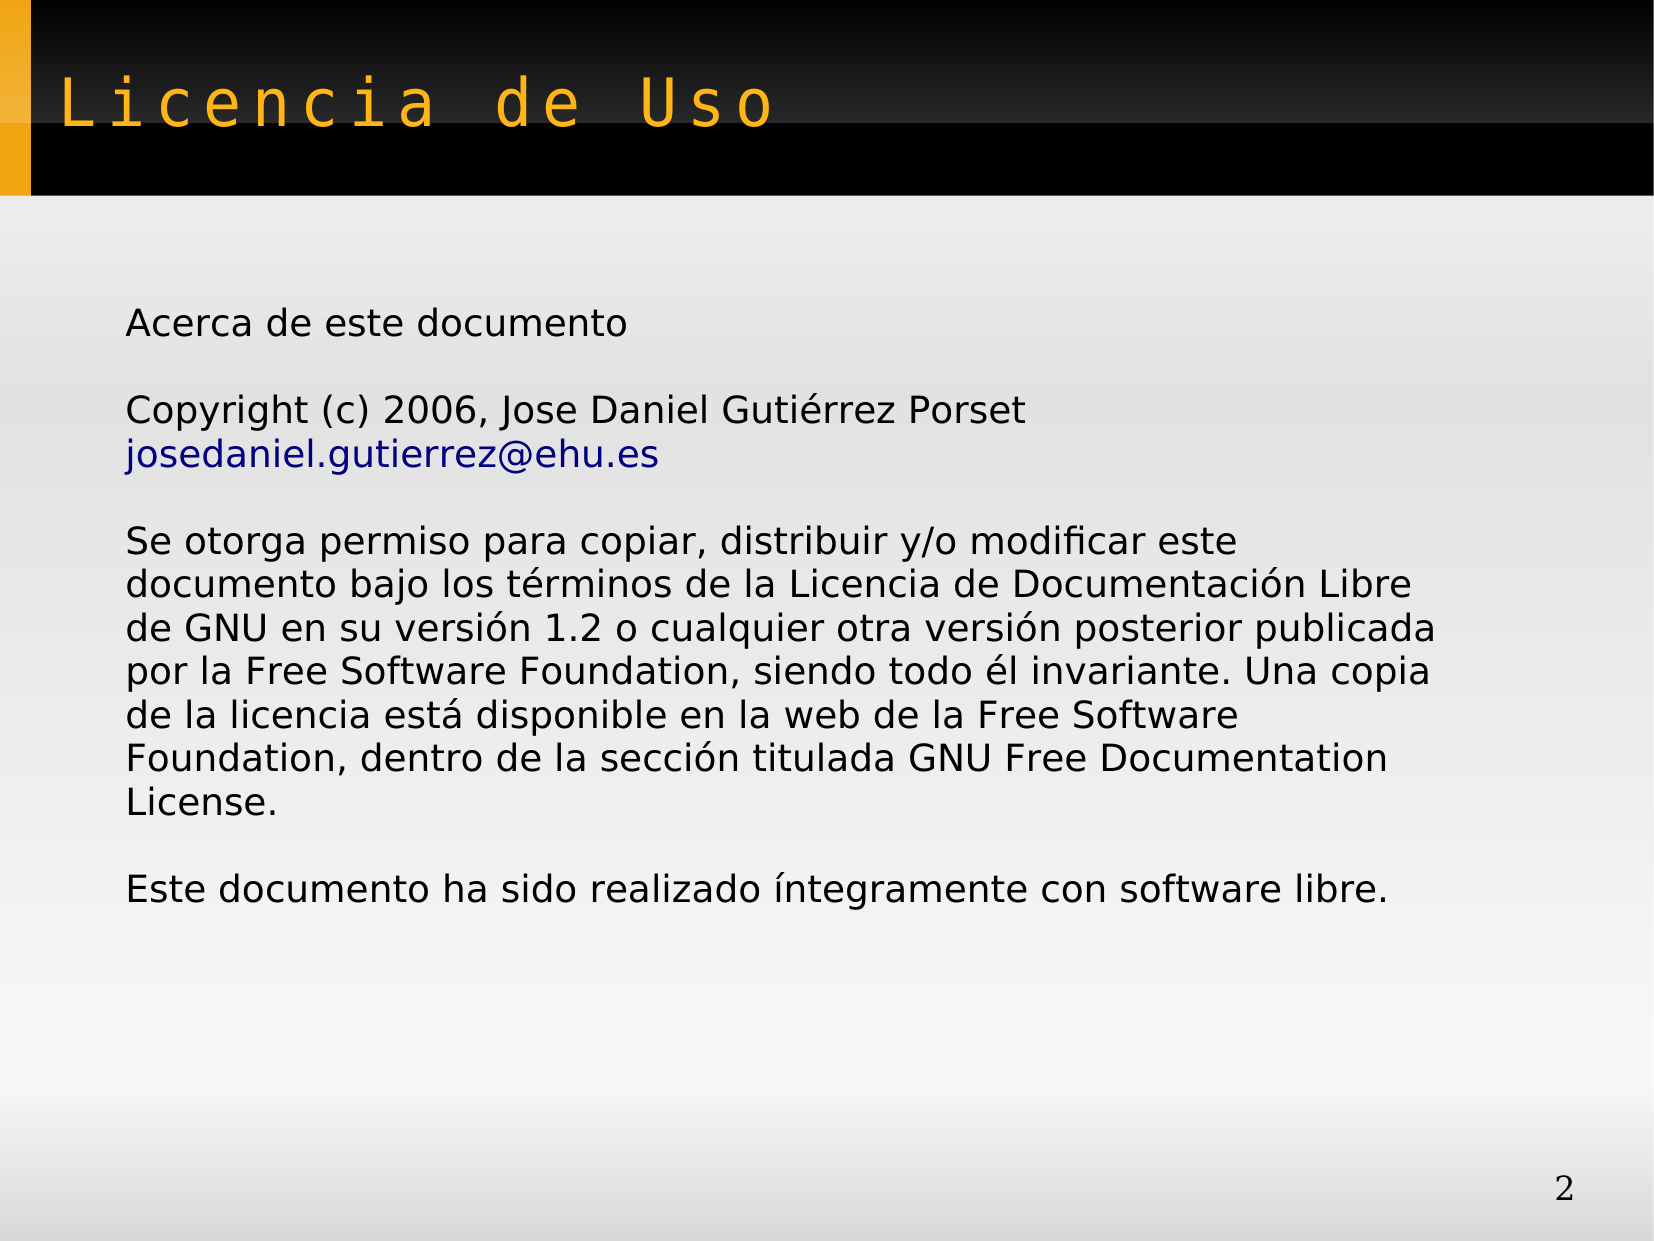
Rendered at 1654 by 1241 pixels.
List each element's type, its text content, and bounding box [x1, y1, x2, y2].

title Licencia de Uso [59, 29, 1506, 178]
picture [0, 0, 1654, 1241]
text_box Acerca de este documento Copyright (c) 2006, Jose Daniel Gutiérrez Porset josedaniel.gutierrez@ehu.es Se otorga permiso para copiar, distribuir y/o modificar este documento bajo los términos de la Licencia de Documentación Libre de GNU en su versión 1.2 o cualquier otra versión posterior publicada por la Free Software Foundation, siendo todo él invariante. Una copia de la licencia está disponible en la web de la Free Software Foundation, dentro de la sección titulada GNU Free Documentation License. Este documento ha sido realizado íntegramente con software libre. [110, 294, 1477, 1093]
